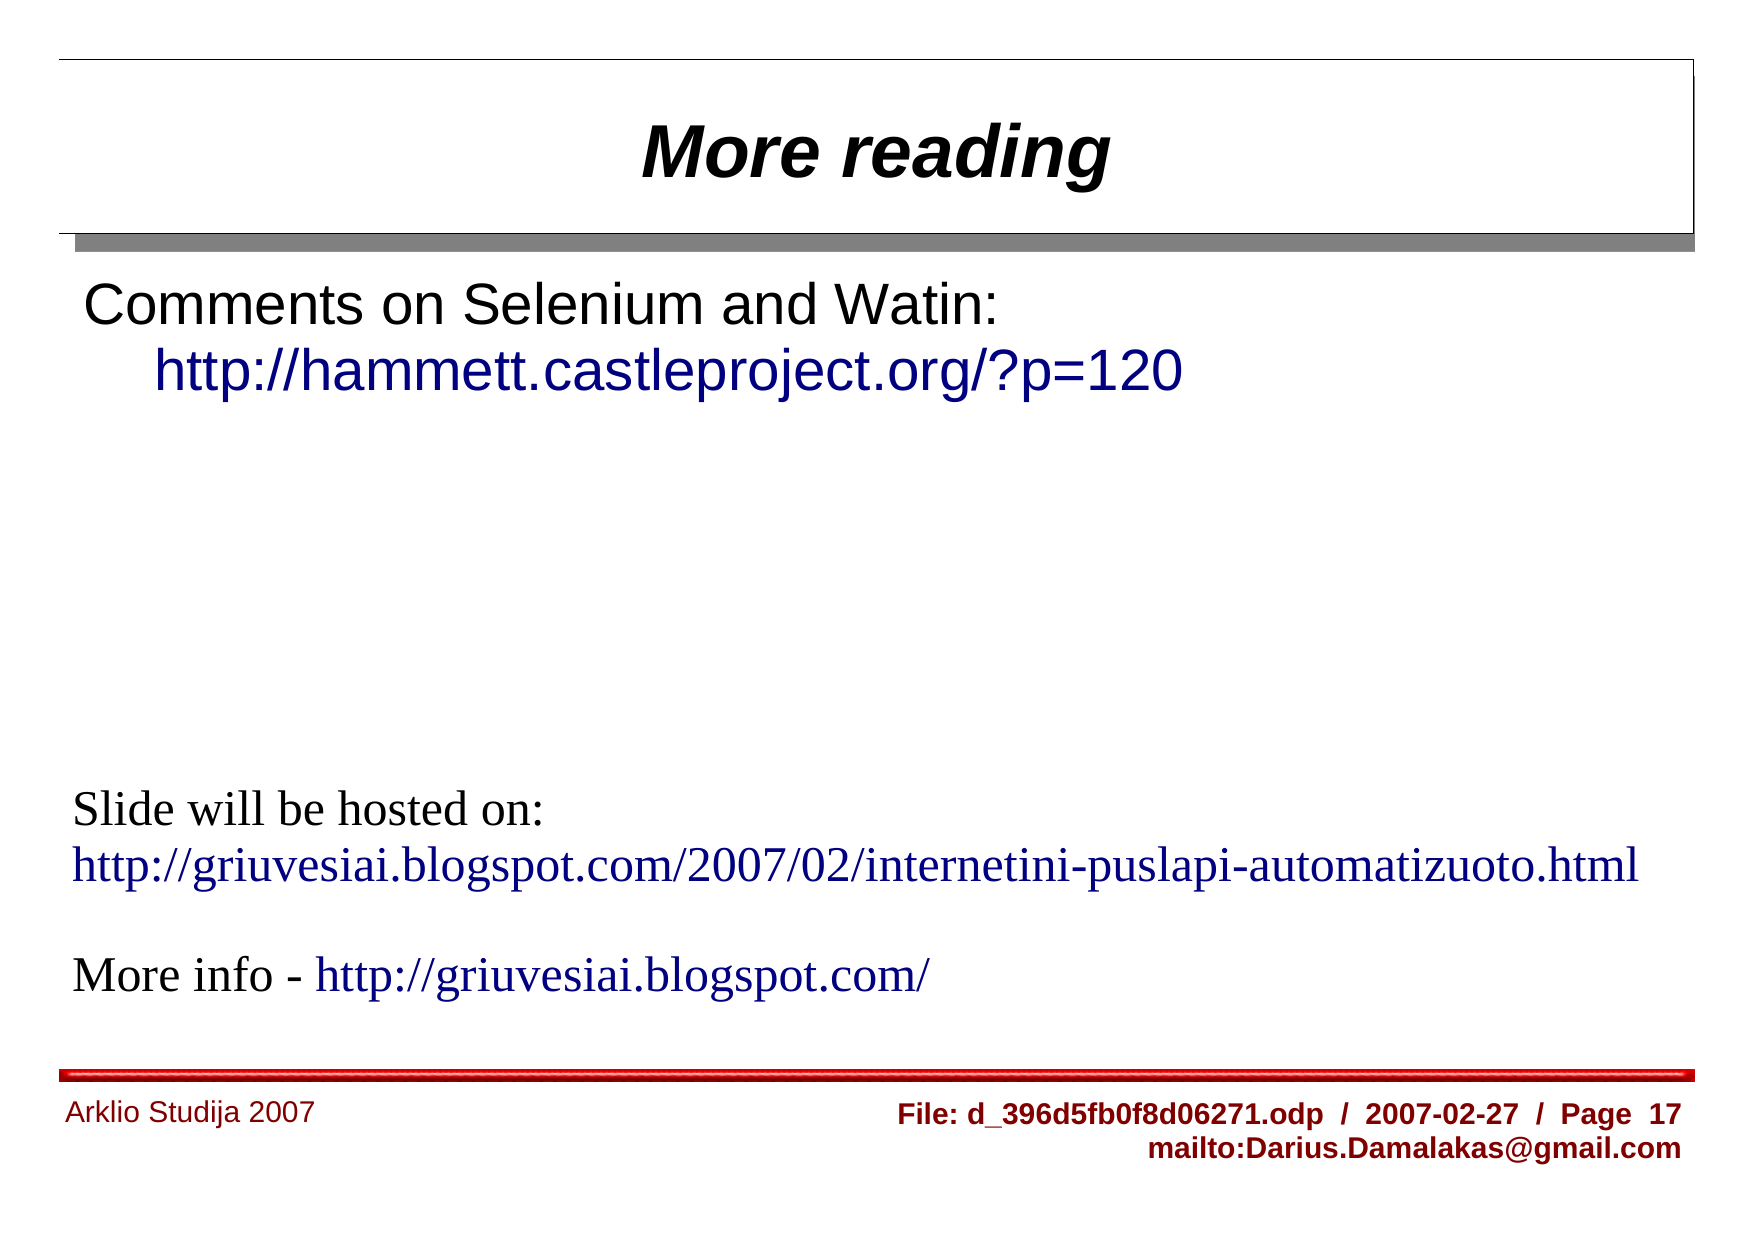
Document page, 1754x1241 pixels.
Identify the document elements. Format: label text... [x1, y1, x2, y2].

picture [59, 1069, 1695, 1082]
title More reading [59, 59, 1695, 244]
text_box Slide will be hosted on: http://griuvesiai.blogspot.com/2007/02/internetini-puslapi-automatizuoto.html More info - http://griuvesiai.blogspot.com/ [71, 781, 1725, 1063]
list Comments on Selenium and Watin:http://hammett.castleproject.org/?p=120 [71, 272, 1695, 781]
